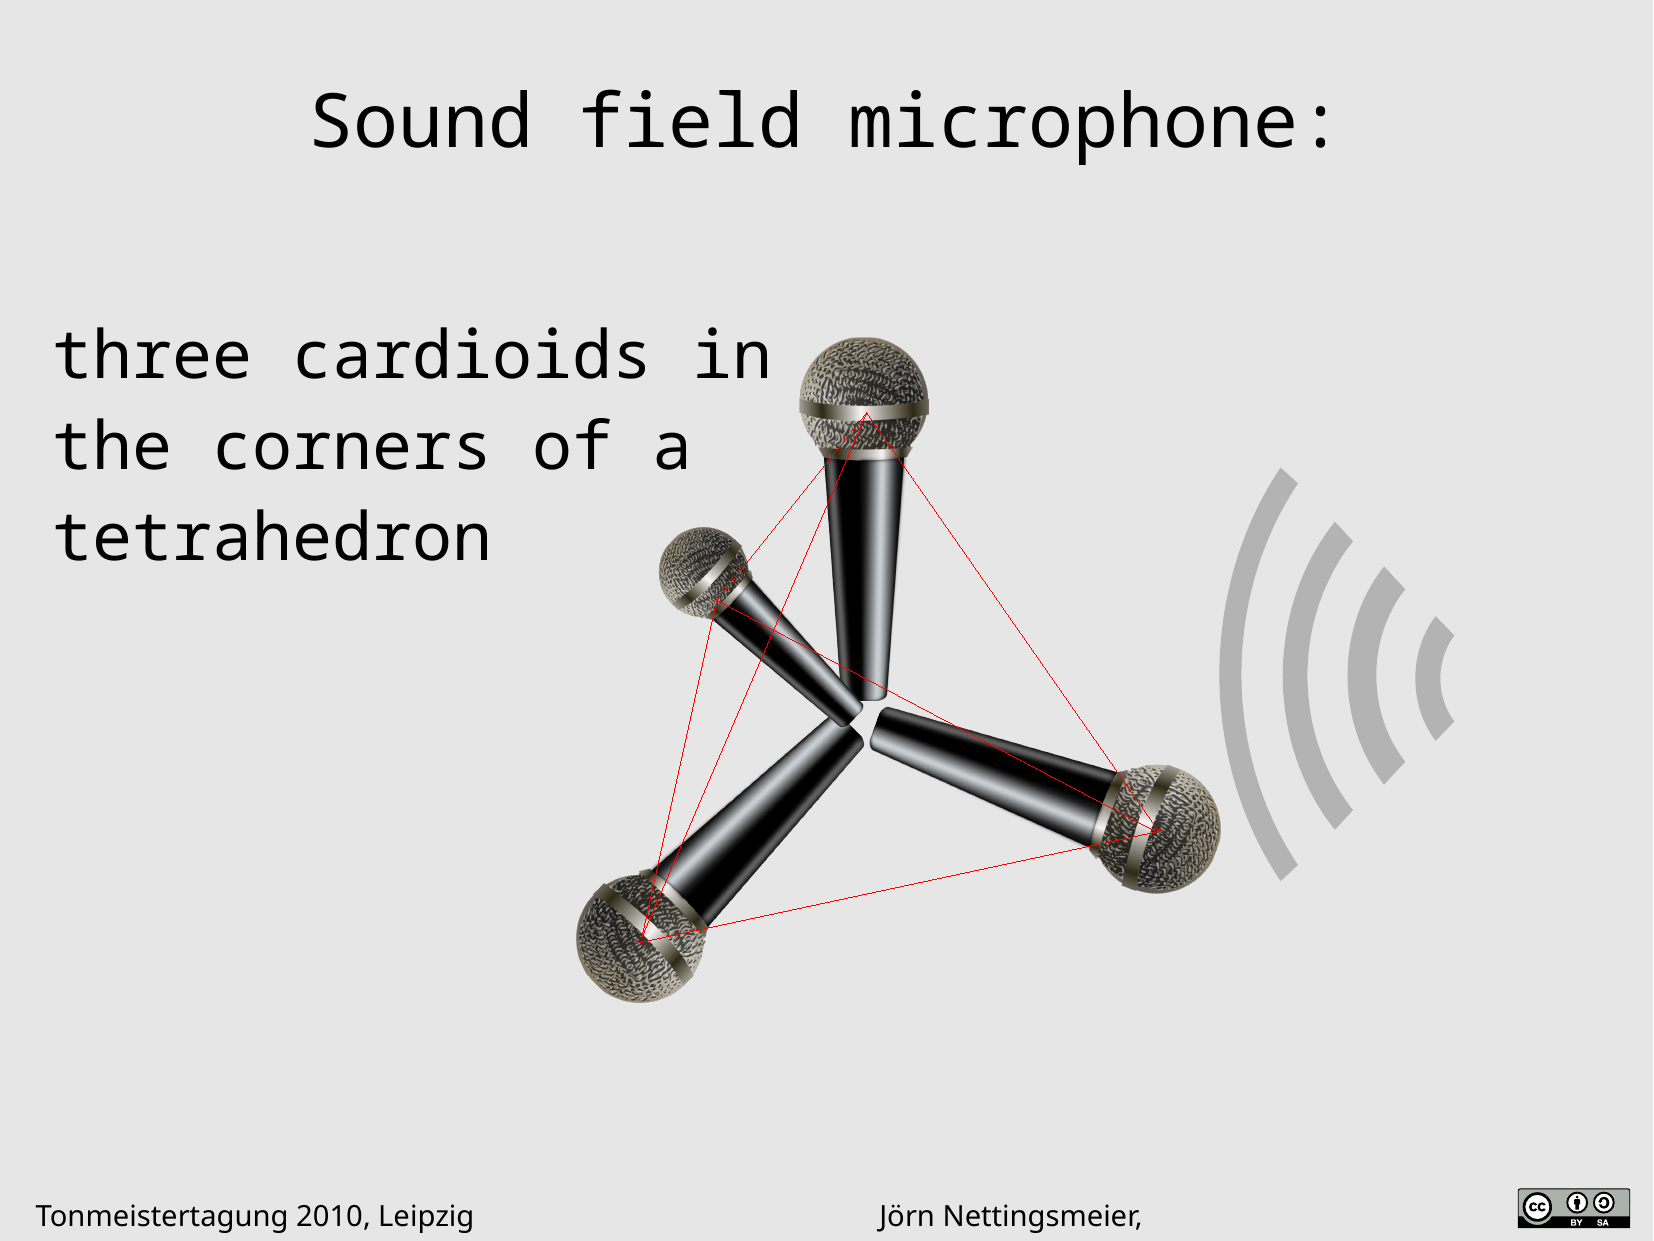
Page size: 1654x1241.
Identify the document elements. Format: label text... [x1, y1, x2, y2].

picture [549, 337, 1238, 1029]
title Sound field microphone: [82, 49, 1571, 188]
text_box [1282, 521, 1354, 830]
text_box [1347, 566, 1406, 785]
text_box [1219, 467, 1298, 882]
text_box three cardioids in the corners of a tetrahedron [37, 300, 788, 601]
text_box [1415, 616, 1455, 741]
